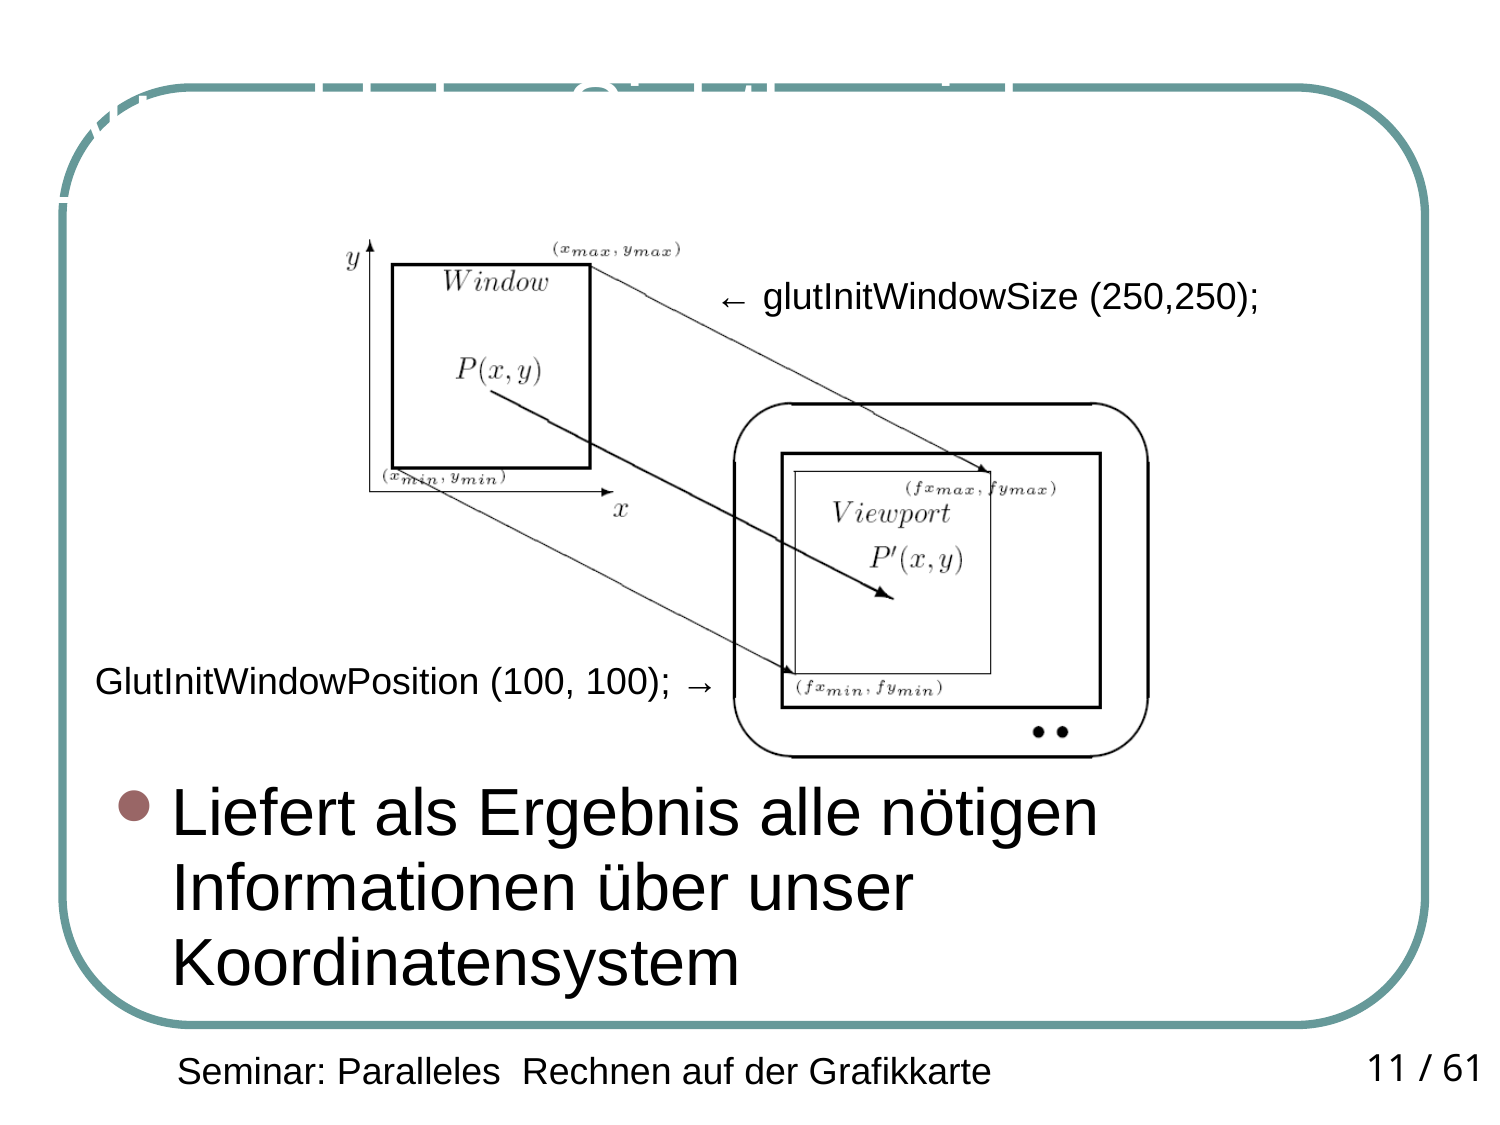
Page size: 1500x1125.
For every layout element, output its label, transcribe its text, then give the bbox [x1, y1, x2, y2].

title Auswahl des Sichtbereichs [31, 0, 1347, 233]
text_box ← glutInitWindowSize (250,250); [679, 264, 1269, 325]
text_box GlutInitWindowPosition (100, 100); → [59, 649, 739, 710]
picture [342, 236, 1152, 761]
list Liefert als Ergebnis alle nötigen Informationen über unser Koordinatensystem [99, 767, 1401, 1033]
